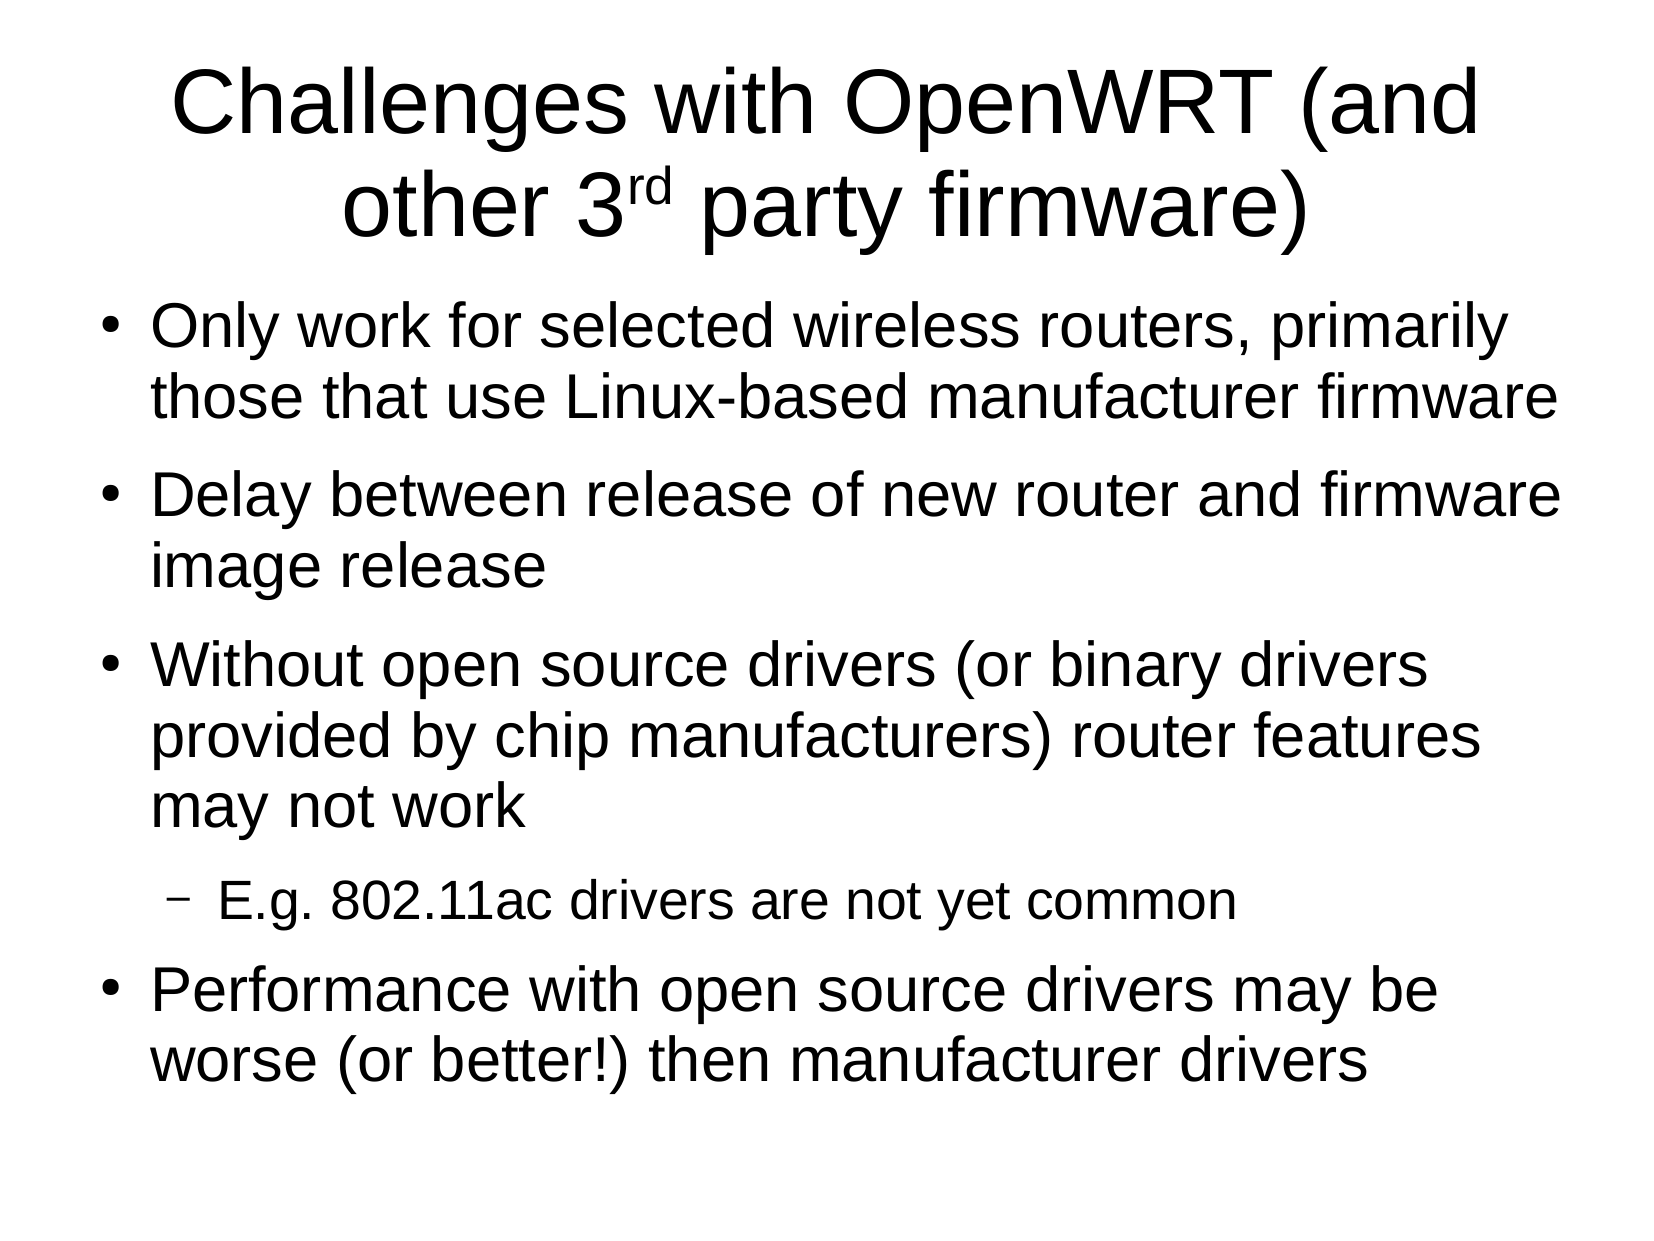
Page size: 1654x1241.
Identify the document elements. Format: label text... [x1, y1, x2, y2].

title Challenges with OpenWRT (and other 3rd party firmware) [82, 48, 1571, 258]
list Only work for selected wireless routers, primarily those that use Linux-based manufacturer firmware Delay between release of new router and firmware image release Without open source drivers (or binary drivers provided by chip manufacturers) router features may not work E.g. 802.11ac drivers are not yet common Performance with open source drivers may be worse (or better!) then manufacturer drivers [82, 290, 1571, 1170]
